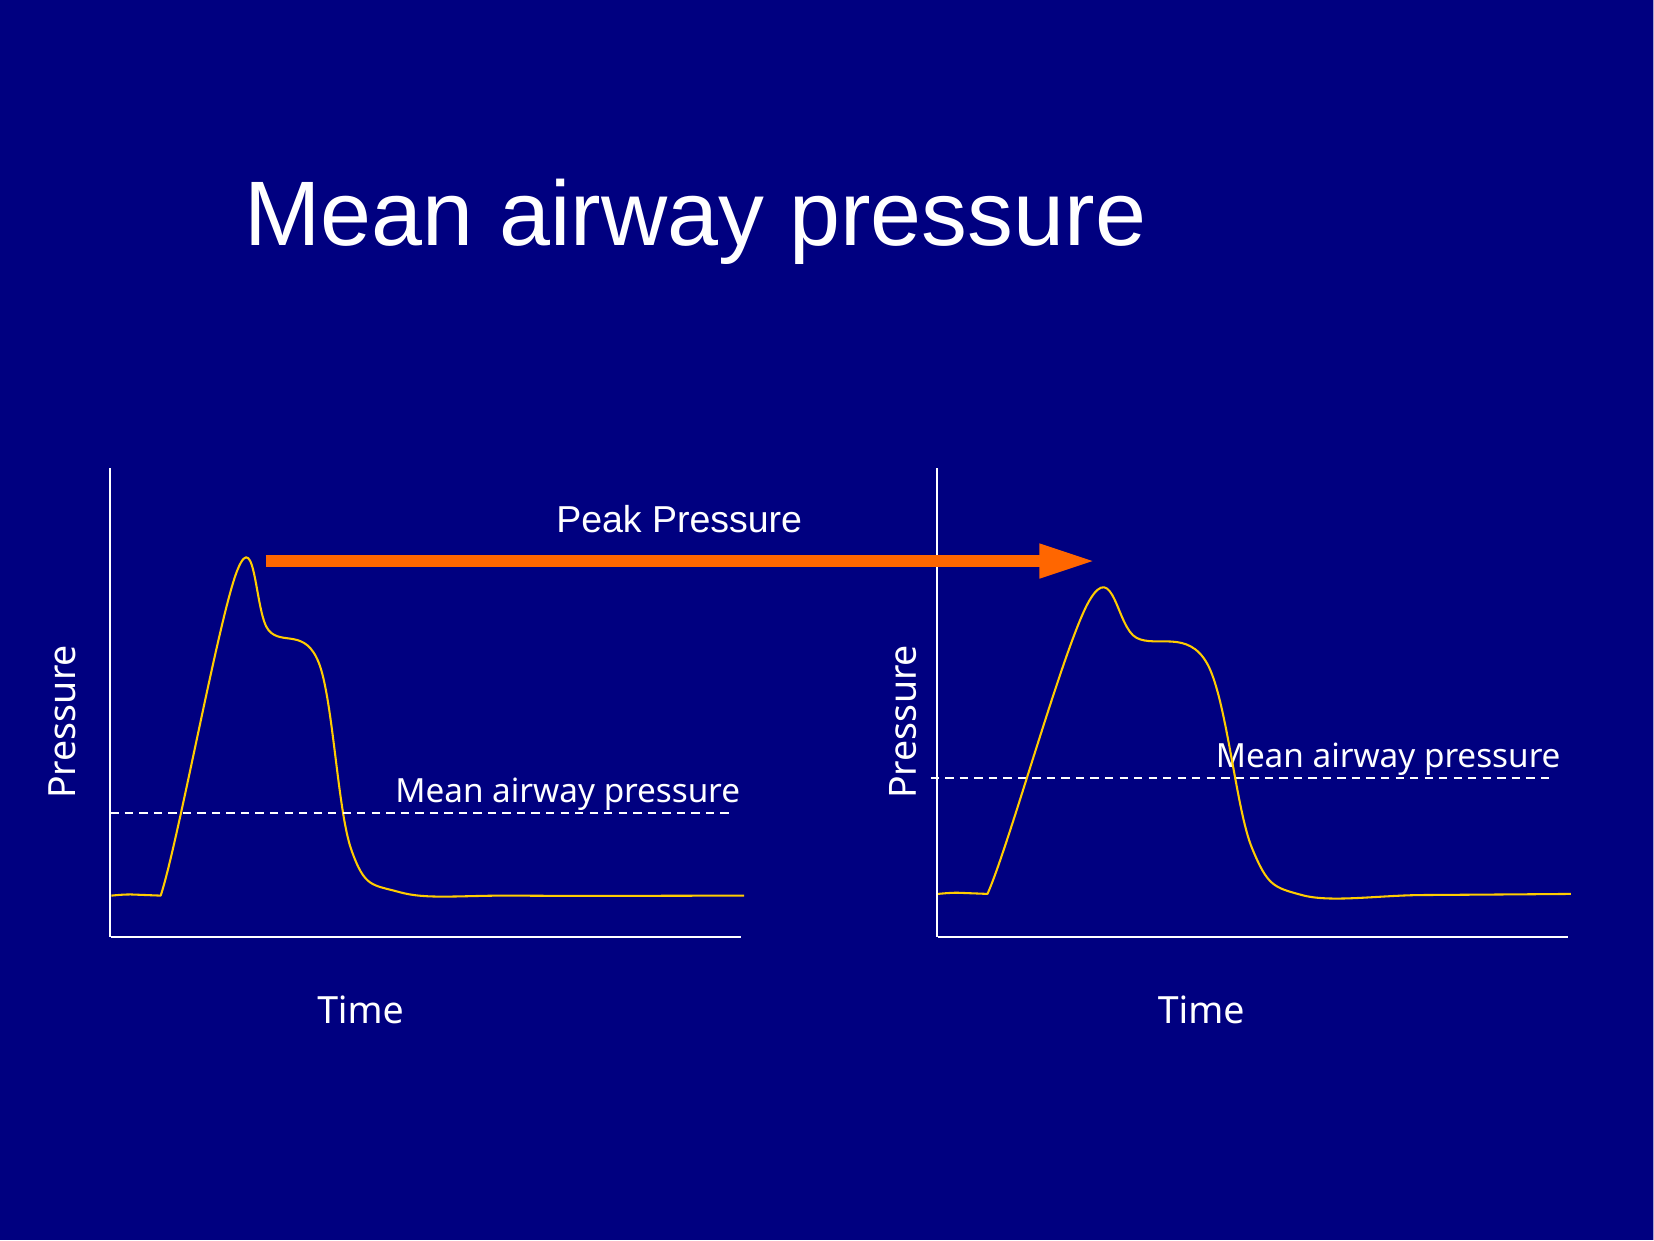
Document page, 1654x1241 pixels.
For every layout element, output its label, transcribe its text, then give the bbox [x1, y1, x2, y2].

text_box Pressure [27, 629, 94, 814]
title Mean airway pressure [124, 110, 1268, 317]
text_box Mean airway pressure [1227, 724, 1577, 786]
text_box Mean airway pressure [380, 759, 756, 820]
text_box Mean airway pressure [1201, 724, 1235, 786]
text_box Pressure [868, 629, 935, 814]
text_box Time [302, 975, 419, 1043]
text_box Time [1142, 975, 1260, 1043]
